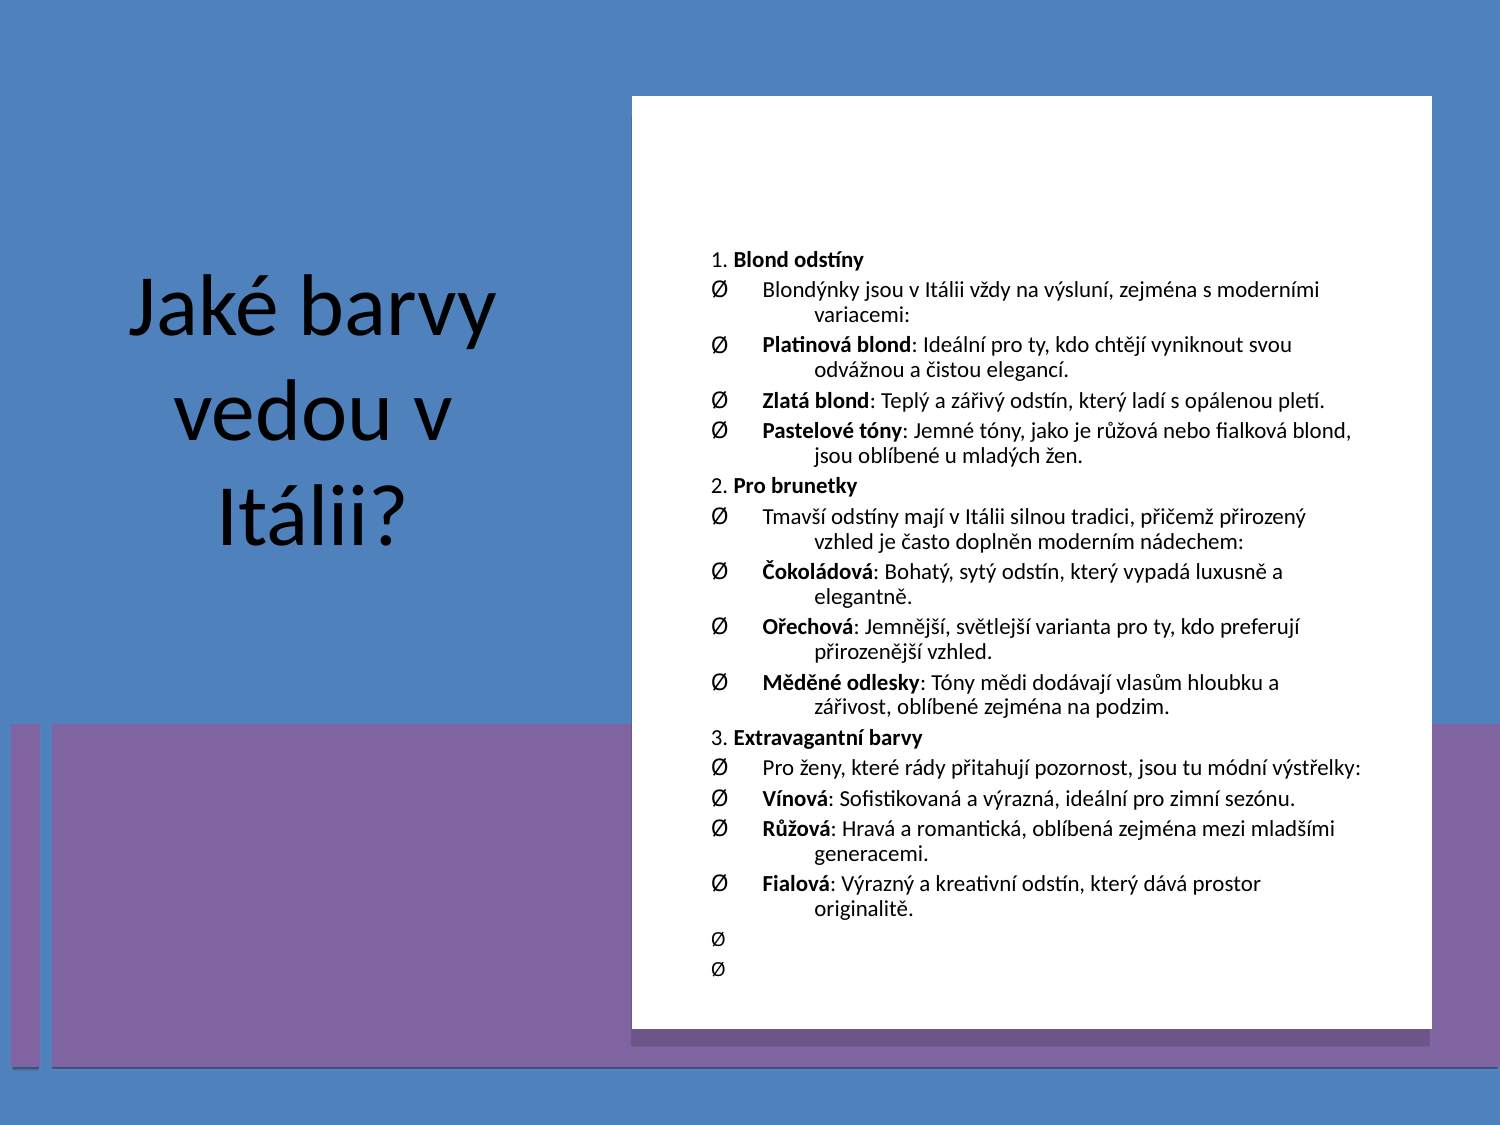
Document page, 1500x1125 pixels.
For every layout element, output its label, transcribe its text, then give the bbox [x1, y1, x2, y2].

list 1. Blond odstíny Blondýnky jsou v Itálii vždy na výsluní, zejména s moderními variacemi: Platinová blond: Ideální pro ty, kdo chtějí vyniknout svou odvážnou a čistou elegancí. Zlatá blond: Teplý a zářivý odstín, který ladí s opálenou pletí. Pastelové tóny: Jemné tóny, jako je růžová nebo fialková blond, jsou oblíbené u mladých žen. 2. Pro brunetky Tmavší odstíny mají v Itálii silnou tradici, přičemž přirozený vzhled je často doplněn moderním nádechem: Čokoládová: Bohatý, sytý odstín, který vypadá luxusně a elegantně. Ořechová: Jemnější, světlejší varianta pro ty, kdo preferují přirozenější vzhled. Měděné odlesky: Tóny mědi dodávají vlasům hloubku a zářivost, oblíbené zejména na podzim. 3. Extravagantní barvy Pro ženy, které rády přitahují pozornost, jsou tu módní výstřelky: Vínová: Sofistikovaná a výrazná, ideální pro zimní sezónu. Růžová: Hravá a romantická, oblíbená zejména mezi mladšími generacemi. Fialová: Výrazný a kreativní odstín, který dává prostor originalitě. [695, 239, 1378, 946]
text_box [0, 0, 1500, 1125]
title Jaké barvy vedou v Itálii? [79, 239, 547, 682]
